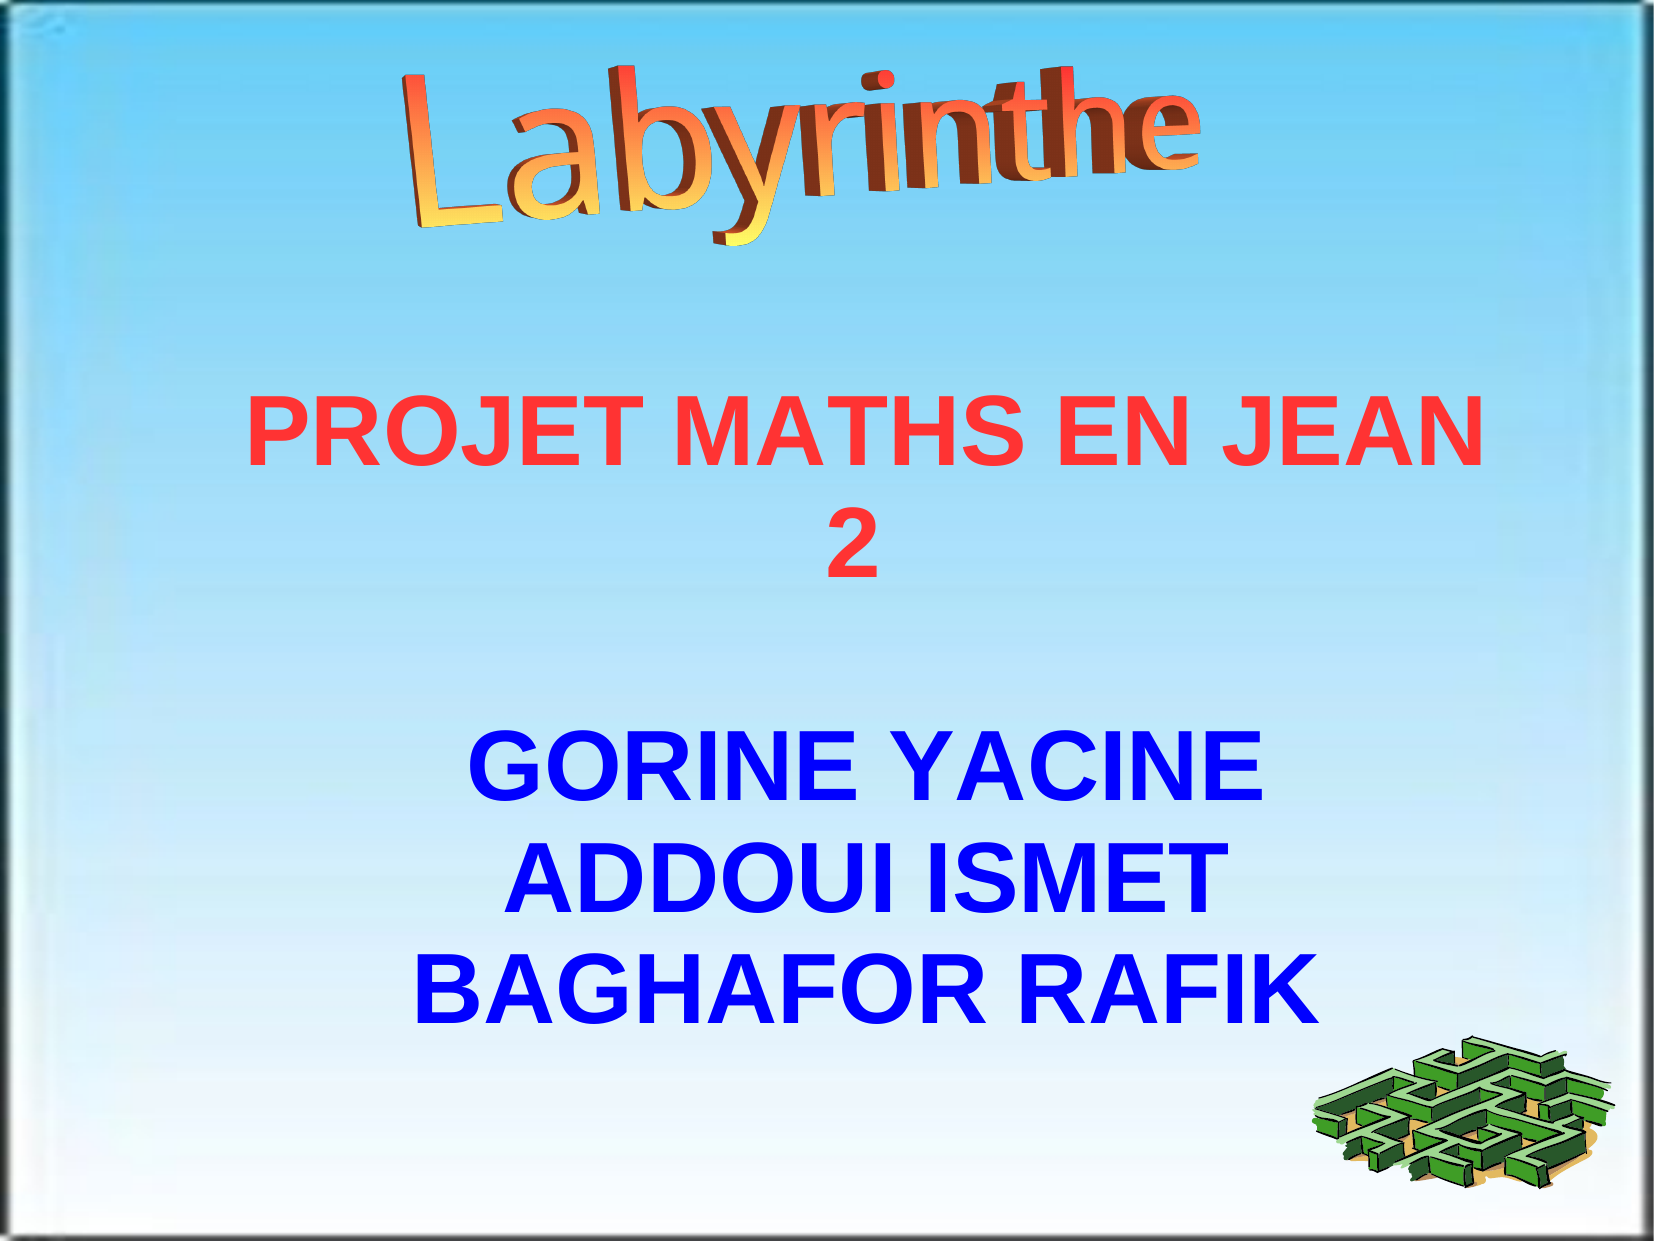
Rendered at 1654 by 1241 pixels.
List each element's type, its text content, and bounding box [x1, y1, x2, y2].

picture [0, 0, 1654, 1241]
list PROJET MATHS EN JEAN 2 GORINE YACINE ADDOUI ISMET BAGHAFOR RAFIK [129, 374, 1521, 1157]
